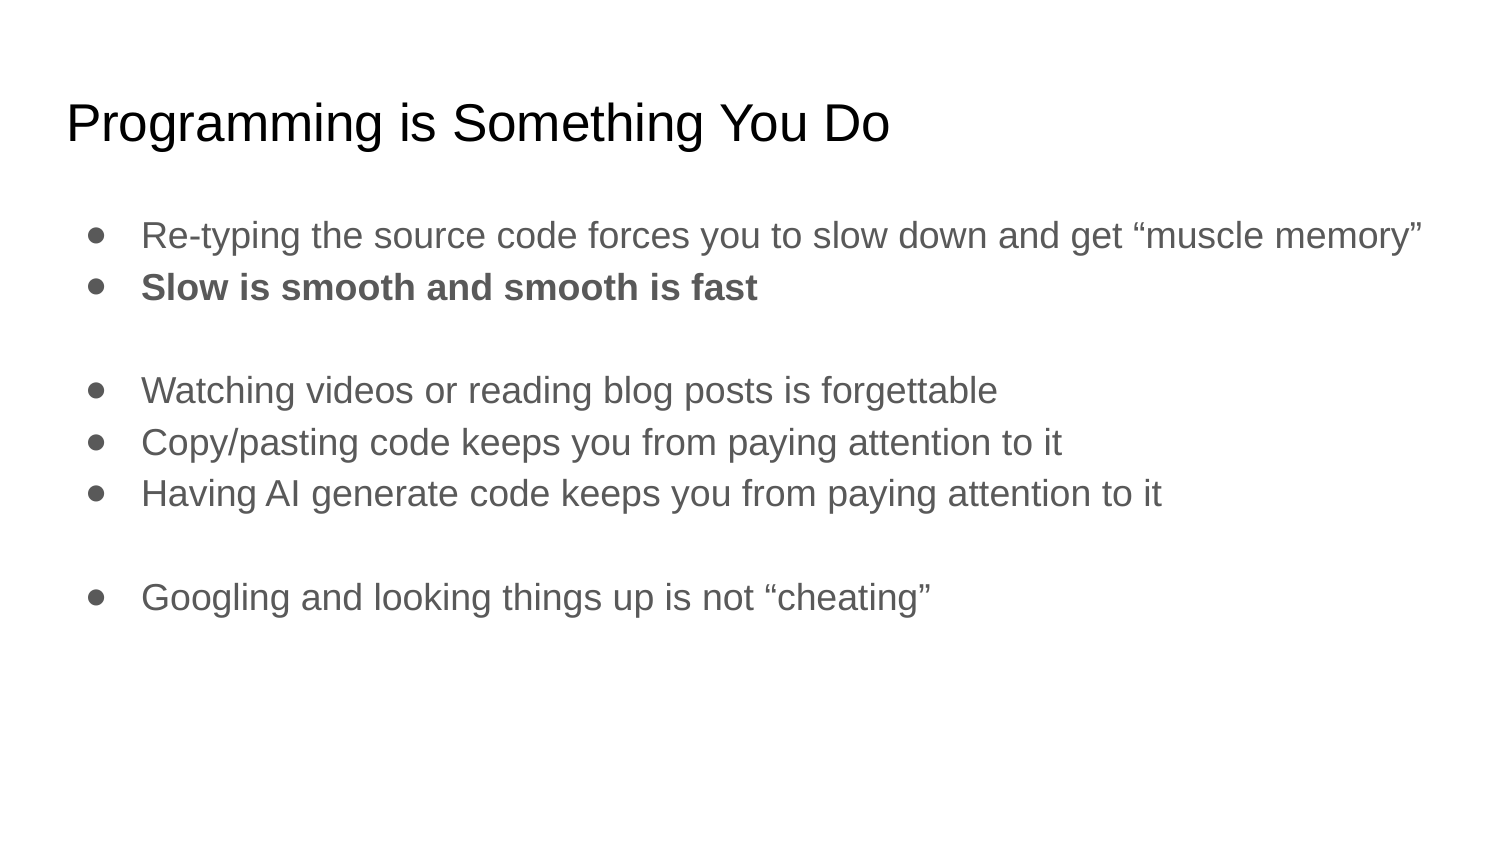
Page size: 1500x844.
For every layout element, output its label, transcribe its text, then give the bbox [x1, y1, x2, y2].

title Programming is Something You Do [51, 72, 1449, 167]
list Re-typing the source code forces you to slow down and get “muscle memory” Slow is smooth and smooth is fast Watching videos or reading blog posts is forgettable Copy/pasting code keeps you from paying attention to it Having AI generate code keeps you from paying attention to it Googling and looking things up is not “cheating” [51, 189, 1449, 750]
